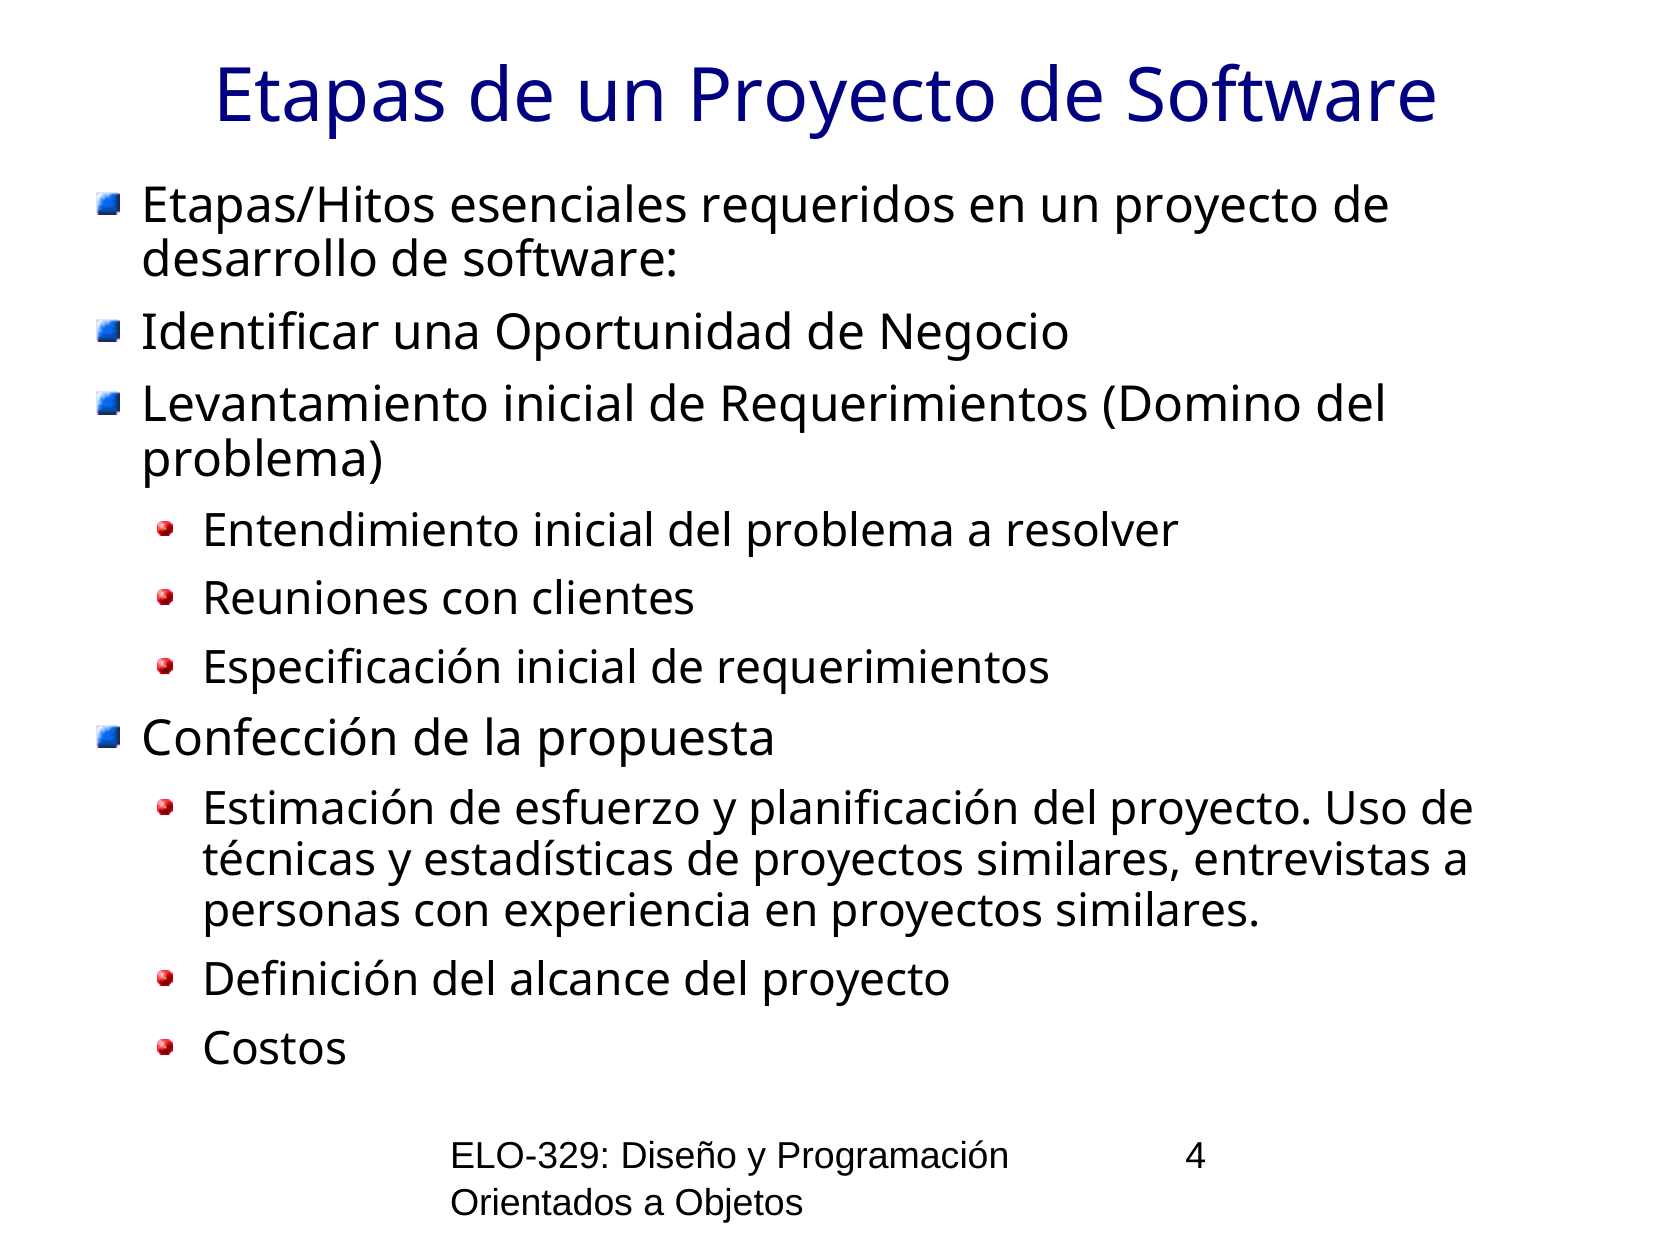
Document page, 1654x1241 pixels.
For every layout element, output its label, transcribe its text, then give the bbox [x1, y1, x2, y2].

title Etapas de un Proyecto de Software [82, 50, 1571, 137]
list Etapas/Hitos esenciales requeridos en un proyecto de desarrollo de software: Identificar una Oportunidad de Negocio Levantamiento inicial de Requerimientos (Domino del problema)‏ Entendimiento inicial del problema a resolver Reuniones con clientes Especificación inicial de requerimientos Confección de la propuesta Estimación de esfuerzo y planificación del proyecto. Uso de técnicas y estadísticas de proyectos similares, entrevistas a personas con experiencia en proyectos similares. Definición del alcance del proyecto Costos [82, 174, 1571, 1084]
